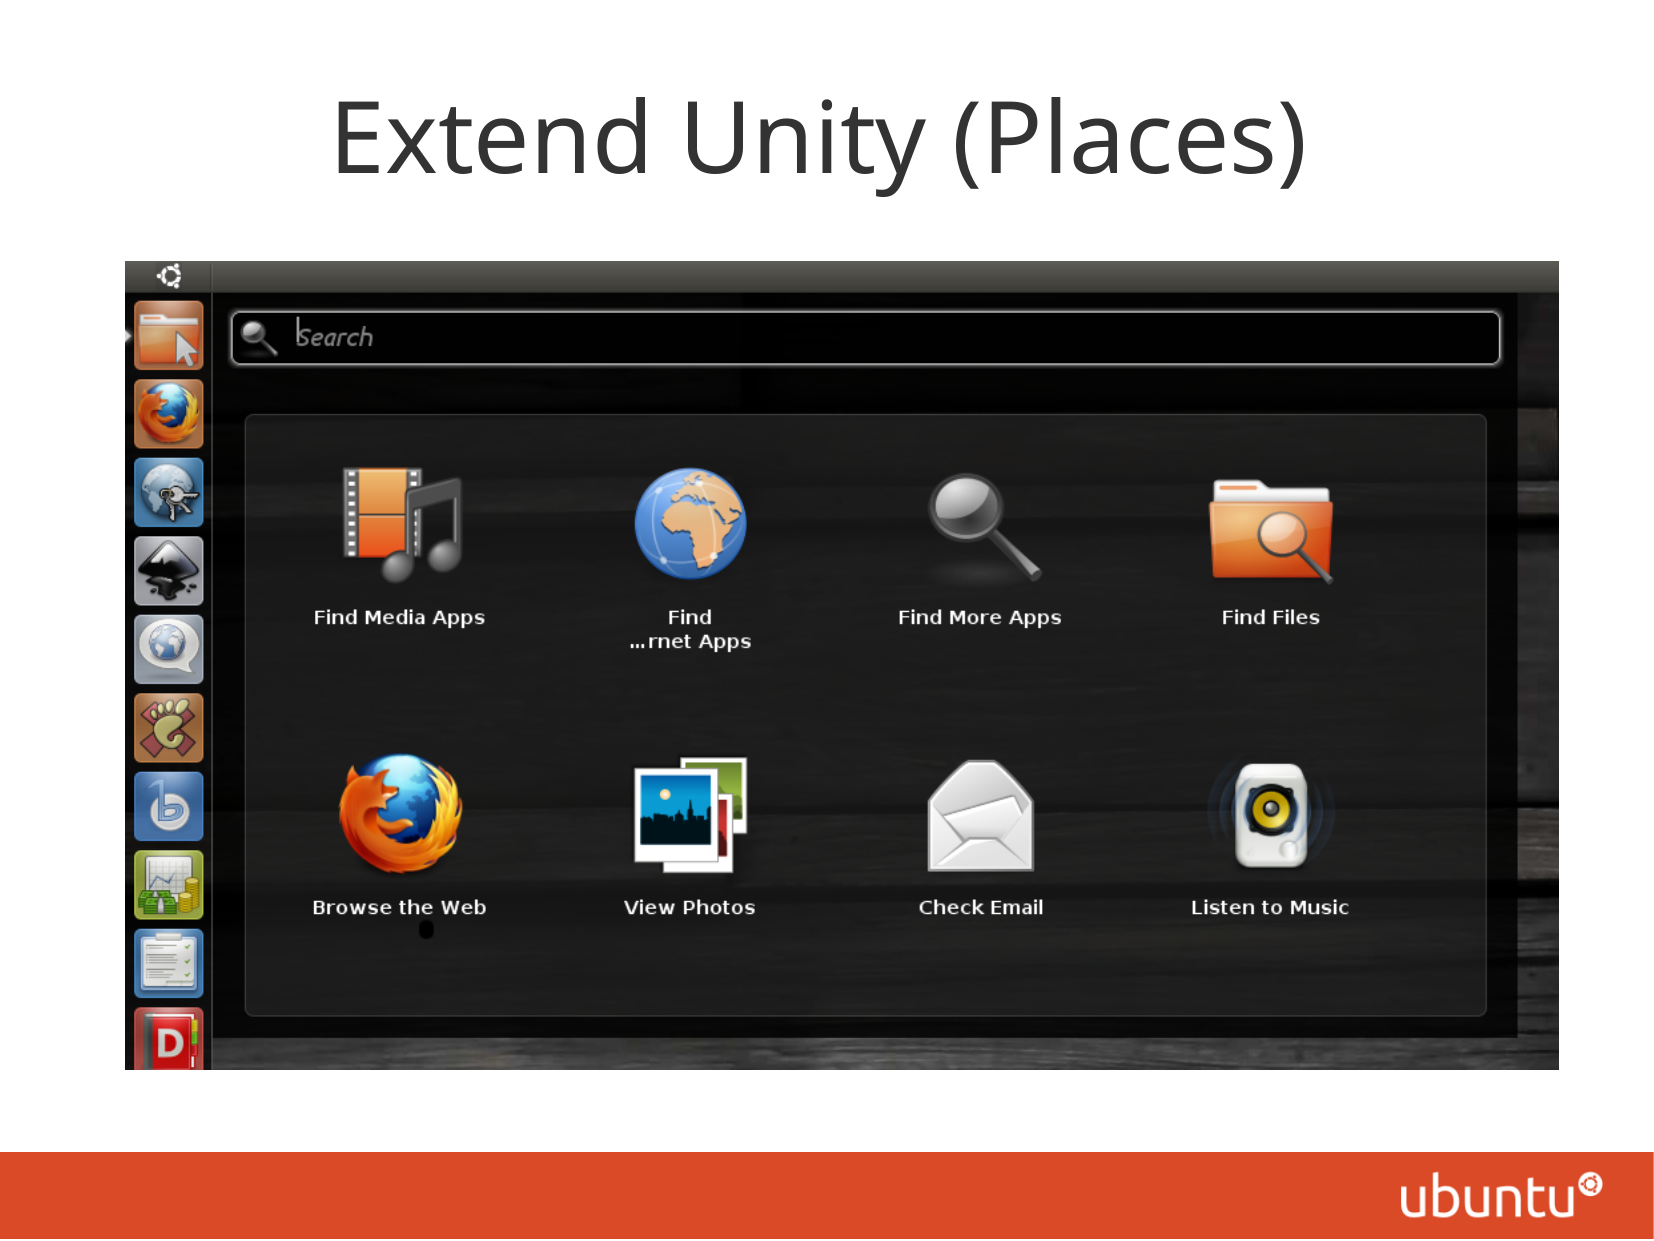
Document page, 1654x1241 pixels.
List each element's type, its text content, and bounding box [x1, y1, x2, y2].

title Extend Unity (Places) [49, 52, 1589, 231]
picture [125, 261, 1559, 1070]
picture [0, 1152, 1654, 1239]
